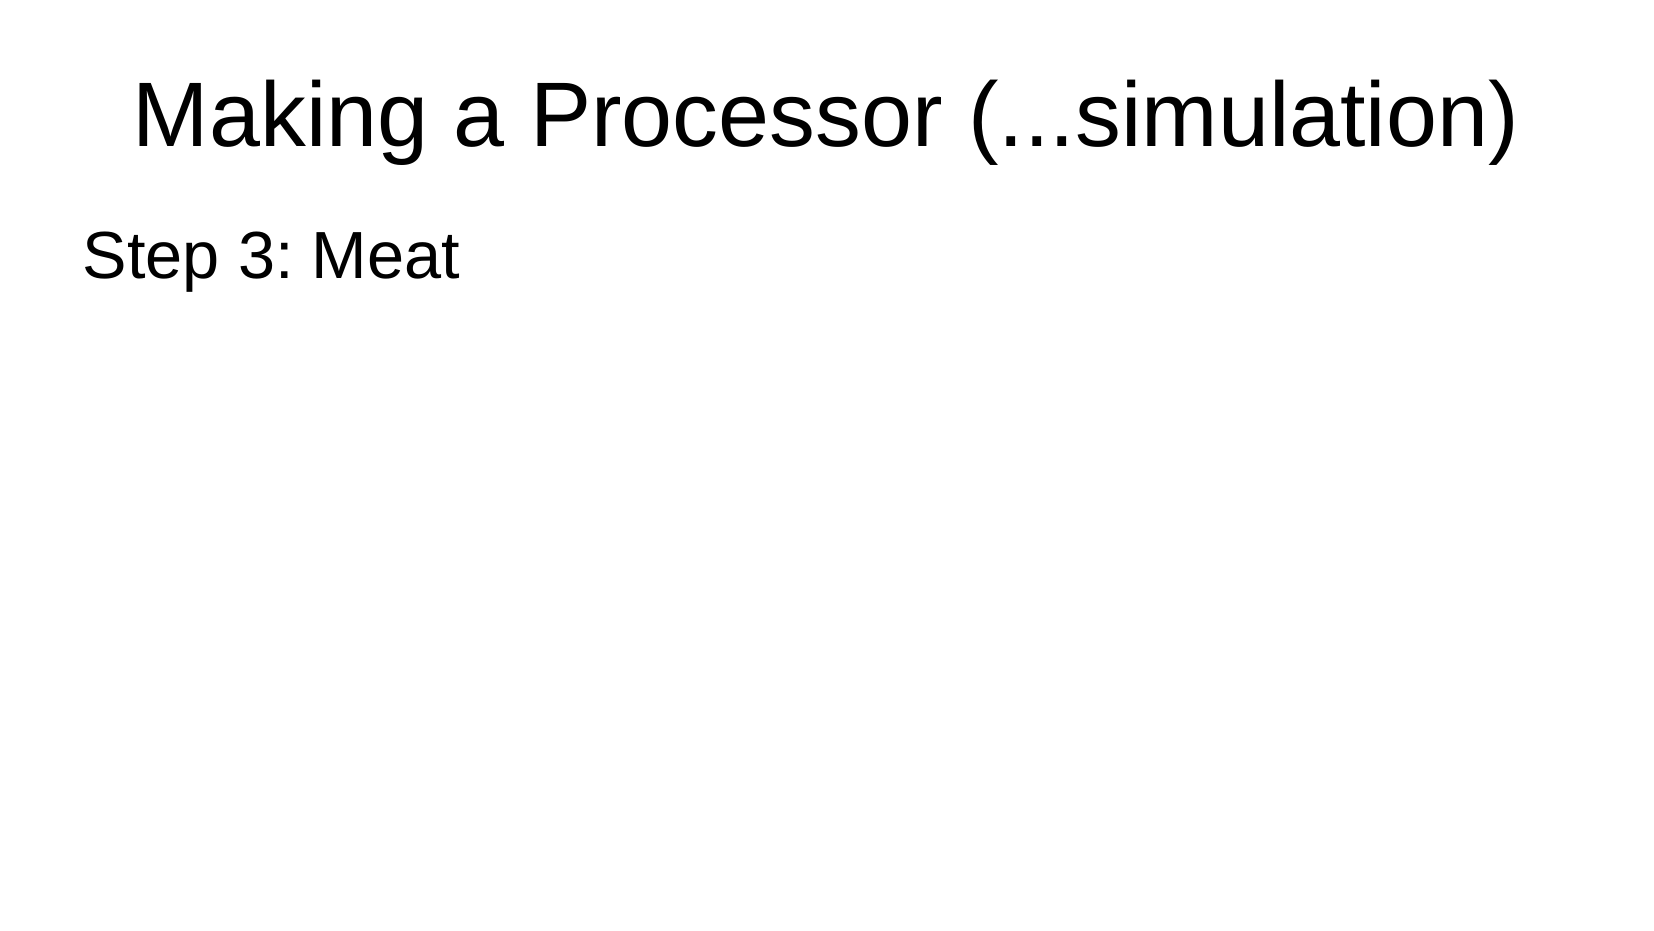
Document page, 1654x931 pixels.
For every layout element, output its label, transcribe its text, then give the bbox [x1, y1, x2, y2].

list Step 3: Meat [82, 217, 809, 451]
title Making a Processor (...simulation) [82, 37, 1571, 193]
